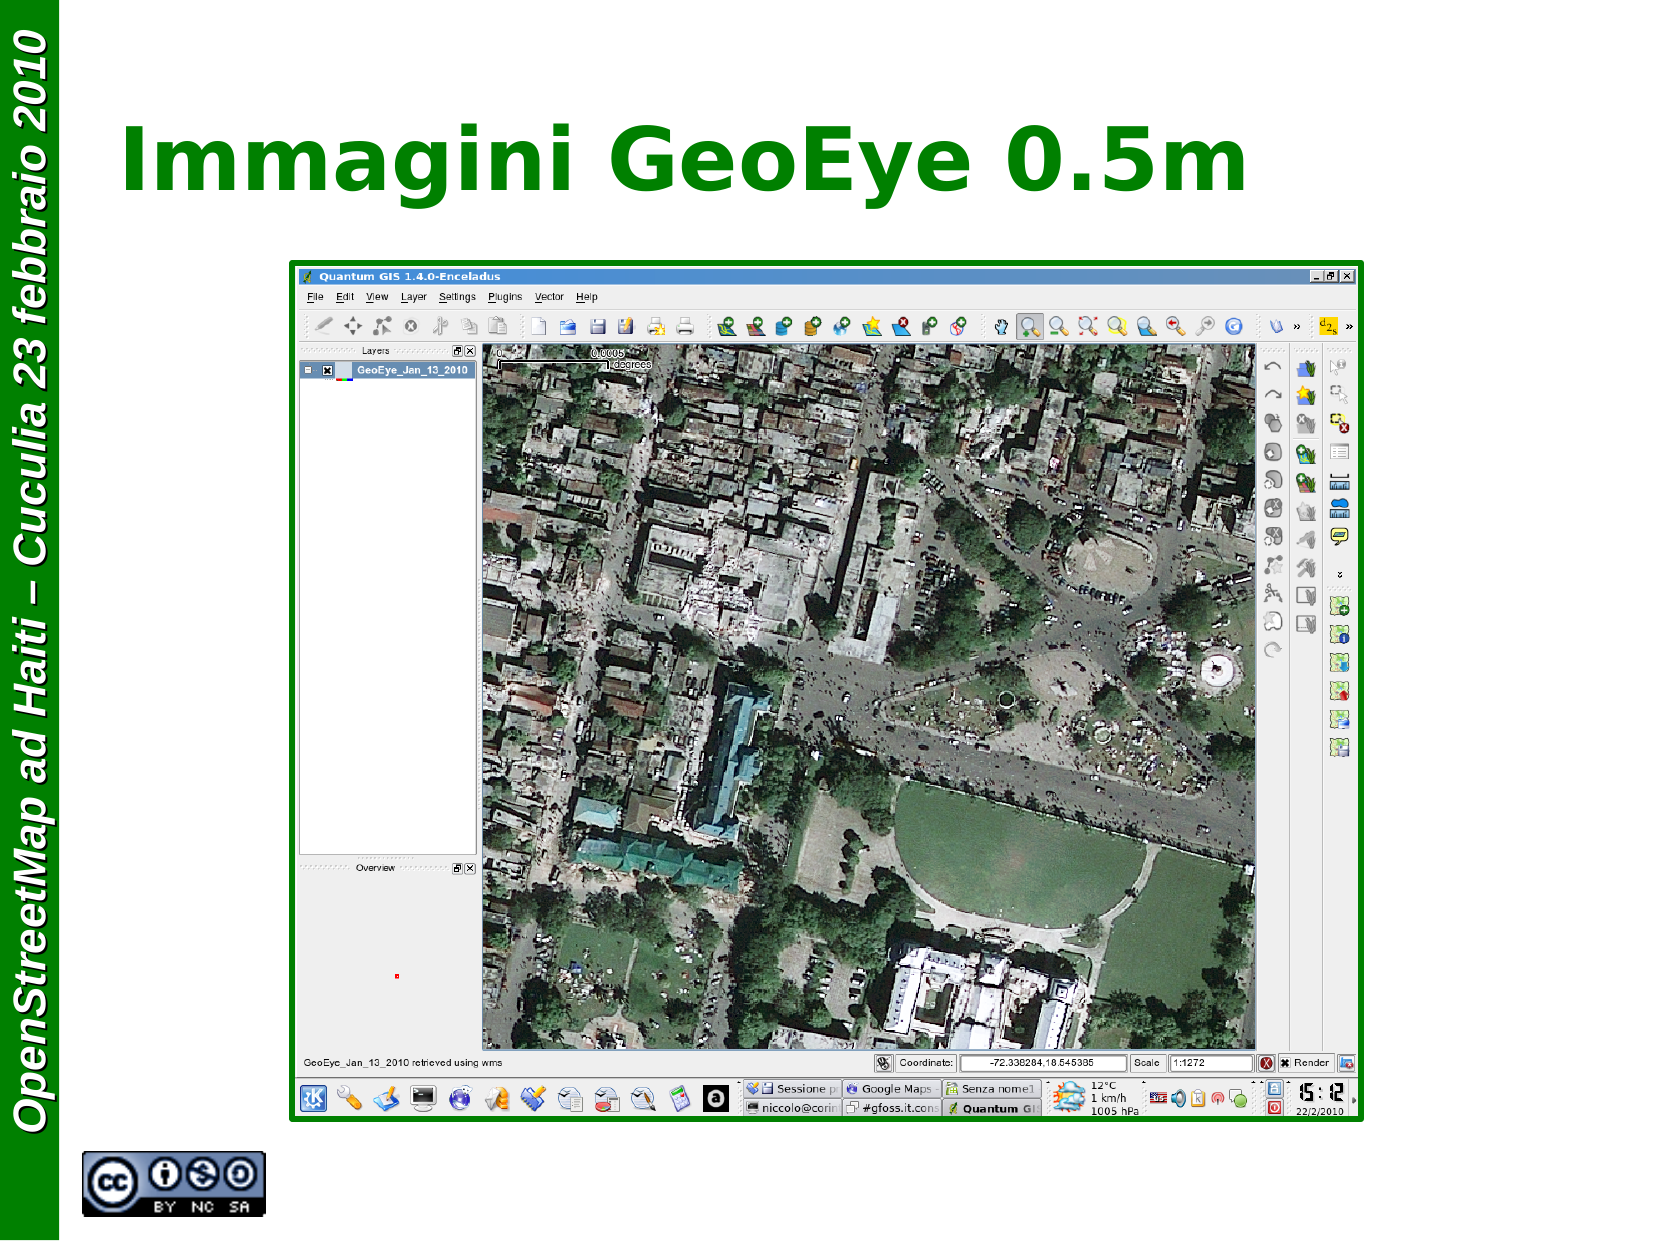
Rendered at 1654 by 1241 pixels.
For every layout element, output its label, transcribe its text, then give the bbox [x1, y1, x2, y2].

title Immagini GeoEye 0.5m [118, 64, 1394, 257]
picture [82, 1151, 266, 1217]
picture [295, 265, 1359, 1117]
